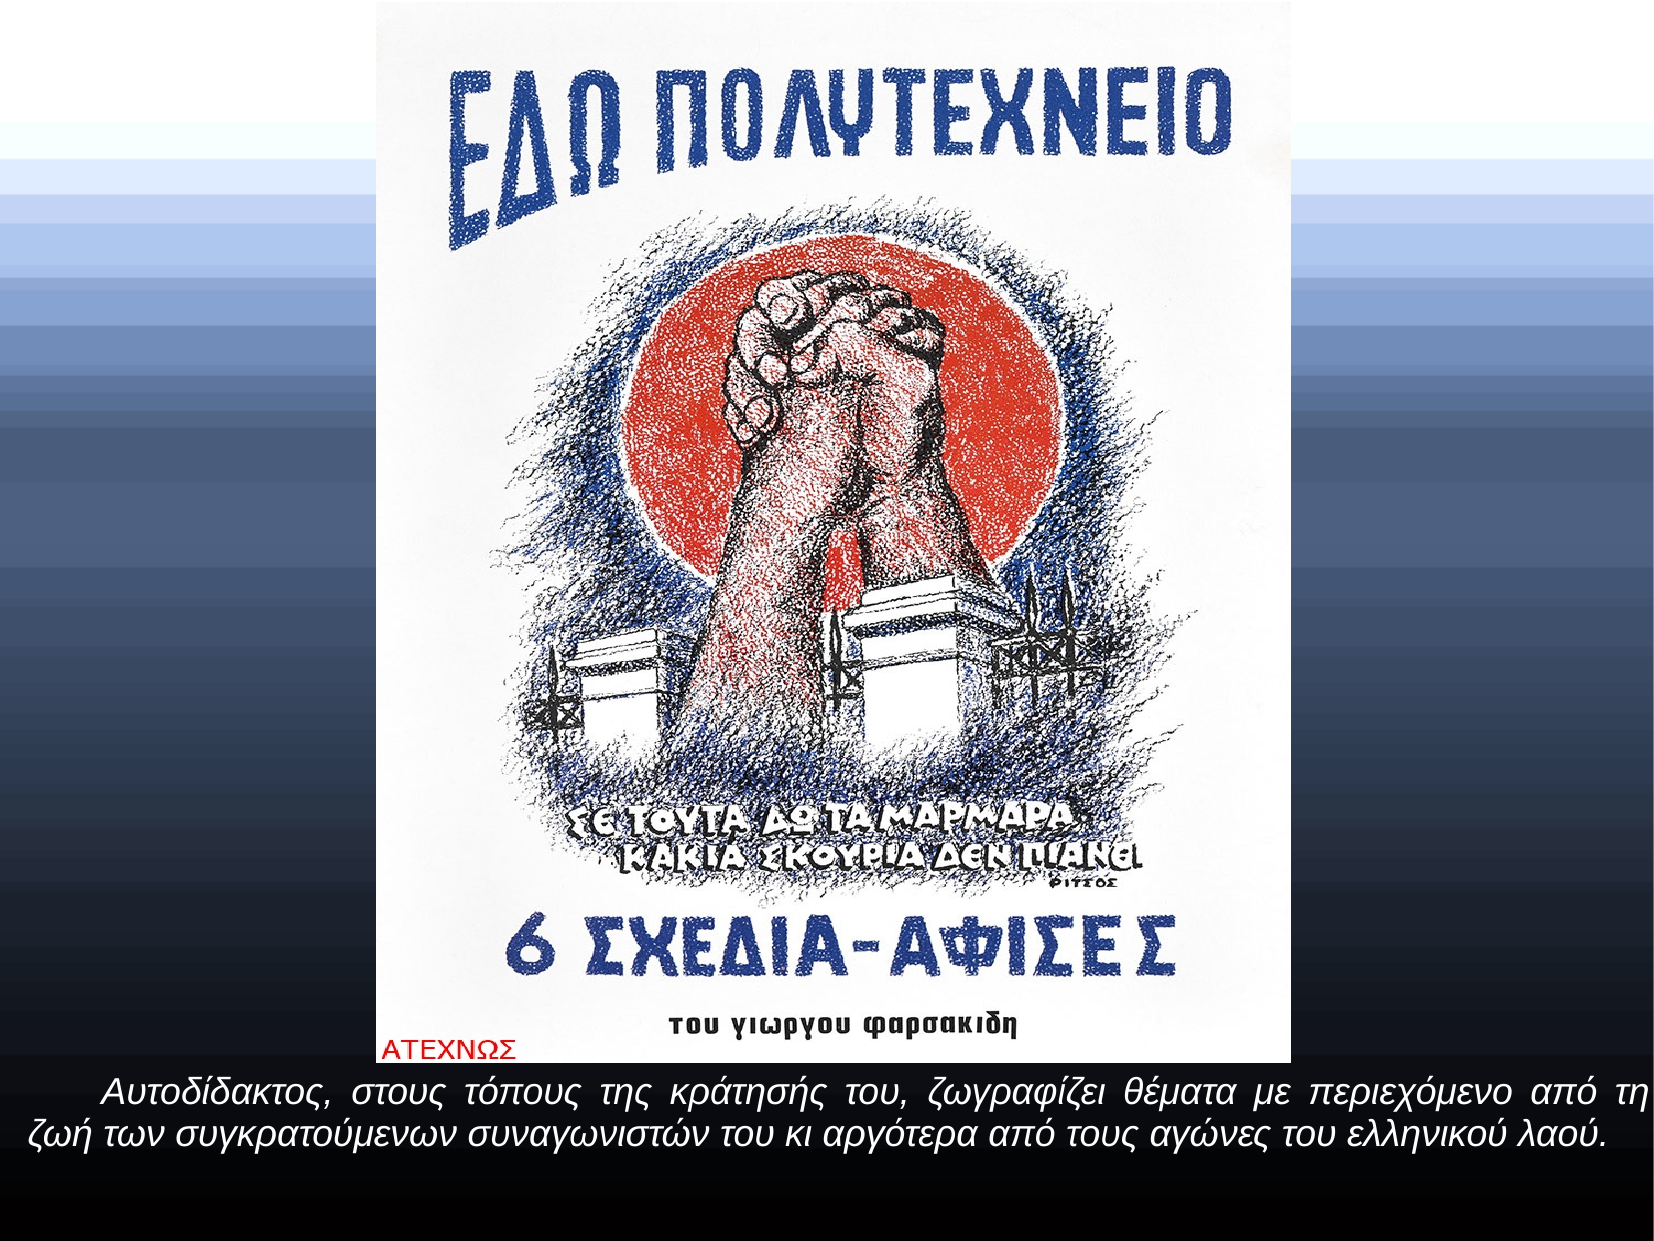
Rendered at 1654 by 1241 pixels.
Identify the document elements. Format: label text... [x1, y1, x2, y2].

picture [0, 0, 1654, 1241]
text_box Αυτοδίδακτος, στους τόπους της κράτησής του, ζωγραφίζει θέματα με περιεχόμενο από τη ζωή των συγκρατούμενων συναγωνιστών του κι αργότερα από τους αγώνες του ελληνικού λαού. [12, 1062, 1654, 1241]
